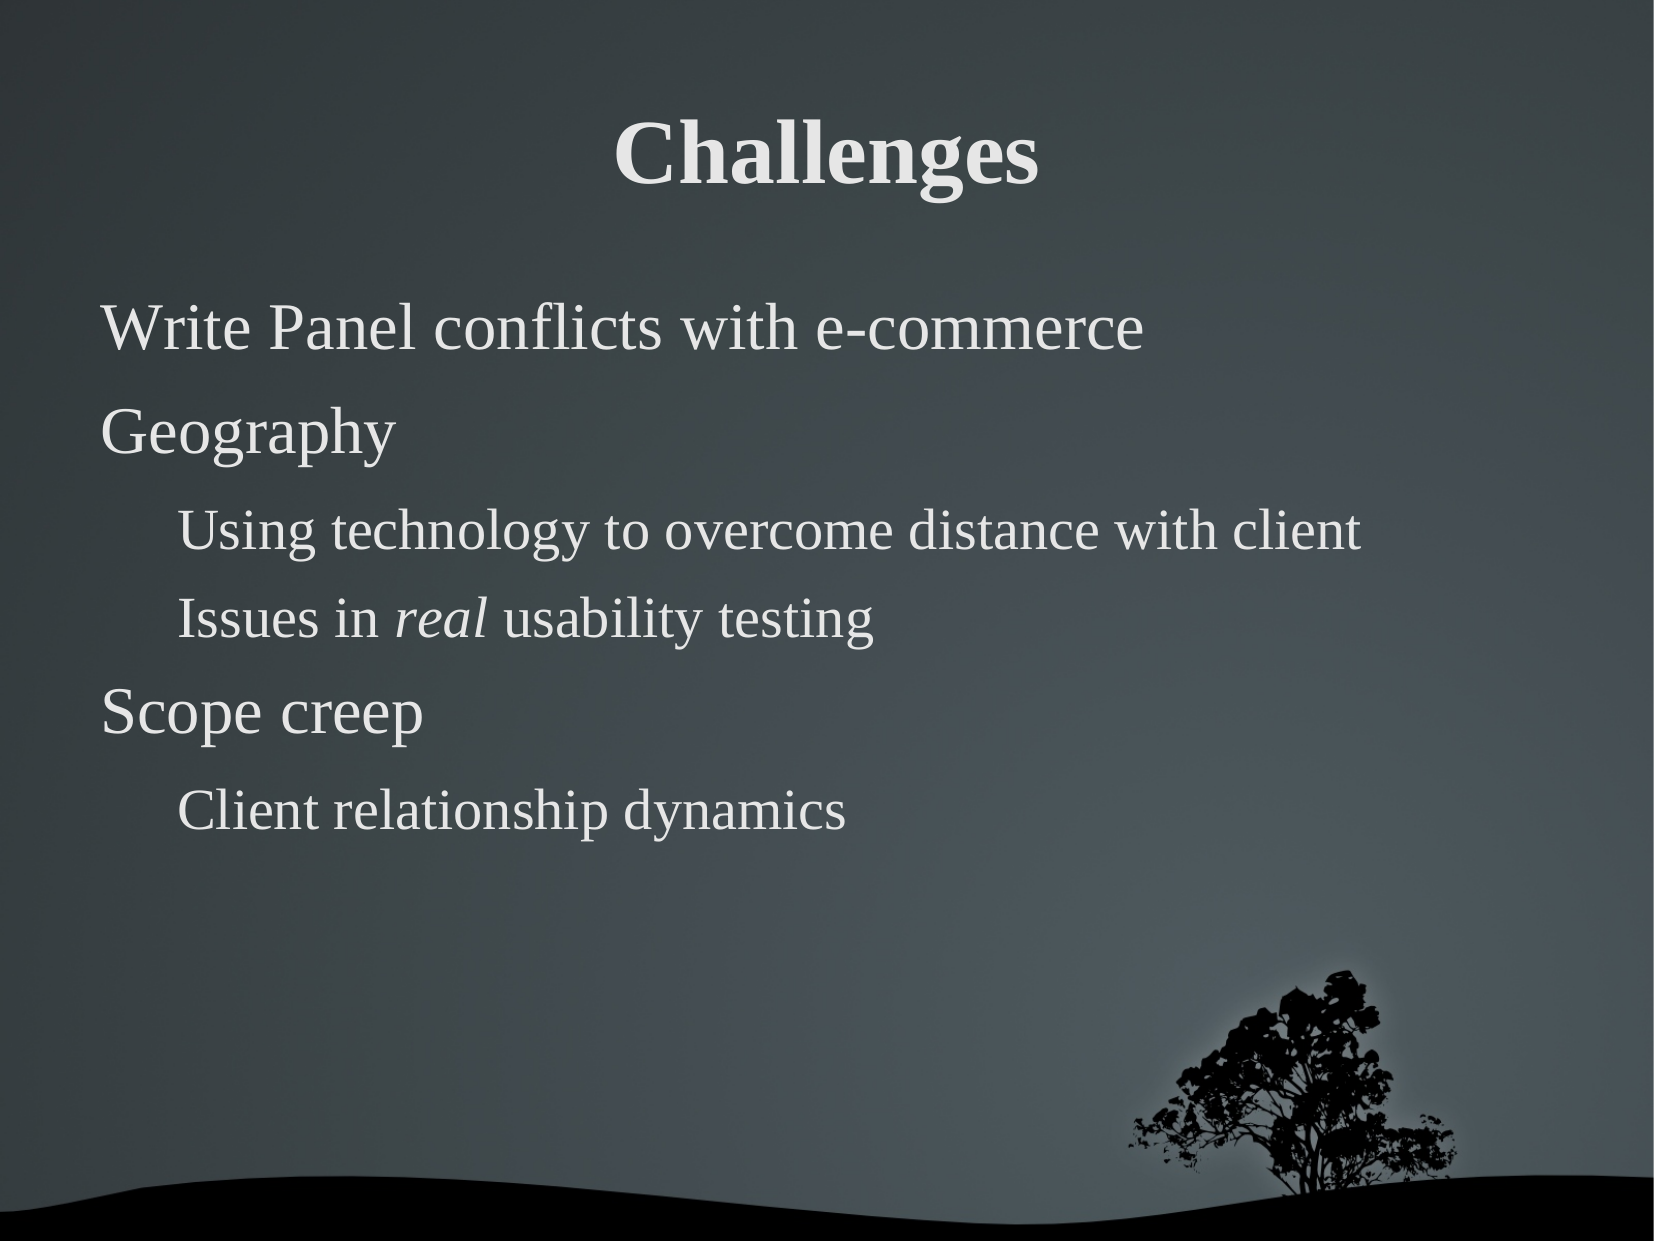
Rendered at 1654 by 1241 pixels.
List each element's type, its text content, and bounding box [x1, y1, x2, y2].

picture [0, 0, 1654, 1241]
title Challenges [82, 56, 1571, 250]
list Write Panel conflicts with e-commerce Geography Using technology to overcome distance with client Issues in real usability testing Scope creep Client relationship dynamics [82, 290, 1571, 1094]
